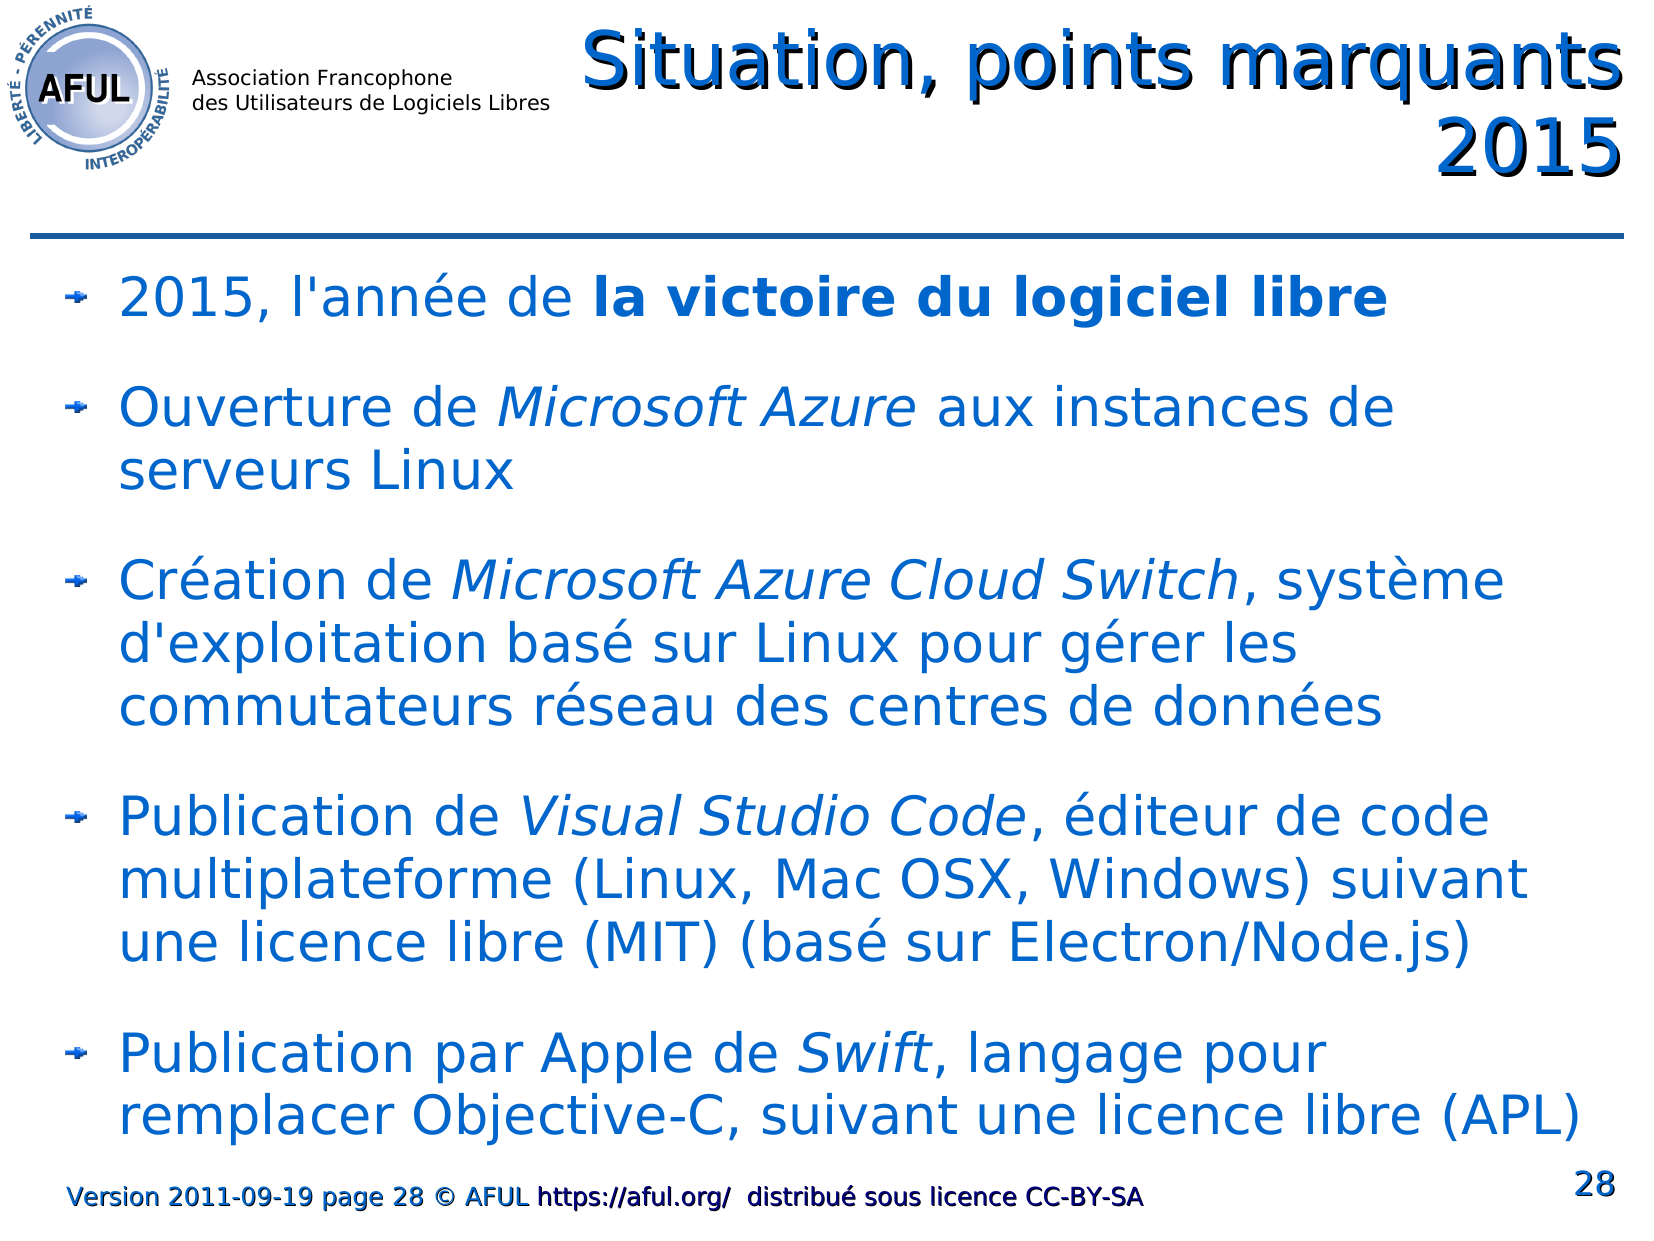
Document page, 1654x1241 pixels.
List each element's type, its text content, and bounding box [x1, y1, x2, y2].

picture [0, 0, 178, 178]
list 2015, l'année de la victoire du logiciel libre Ouverture de Microsoft Azure aux instances de serveurs Linux Création de Microsoft Azure Cloud Switch, système d'exploitation basé sur Linux pour gérer les commutateurs réseau des centres de données Publication de Visual Studio Code, éditeur de code multiplateforme (Linux, Mac OSX, Windows) suivant une licence libre (MIT) (basé sur Electron/Node.js) Publication par Apple de Swift, langage pour remplacer Objective-C, suivant une licence libre (APL) [47, 265, 1595, 1211]
title Situation, points marquants 2015 [501, 7, 1625, 200]
